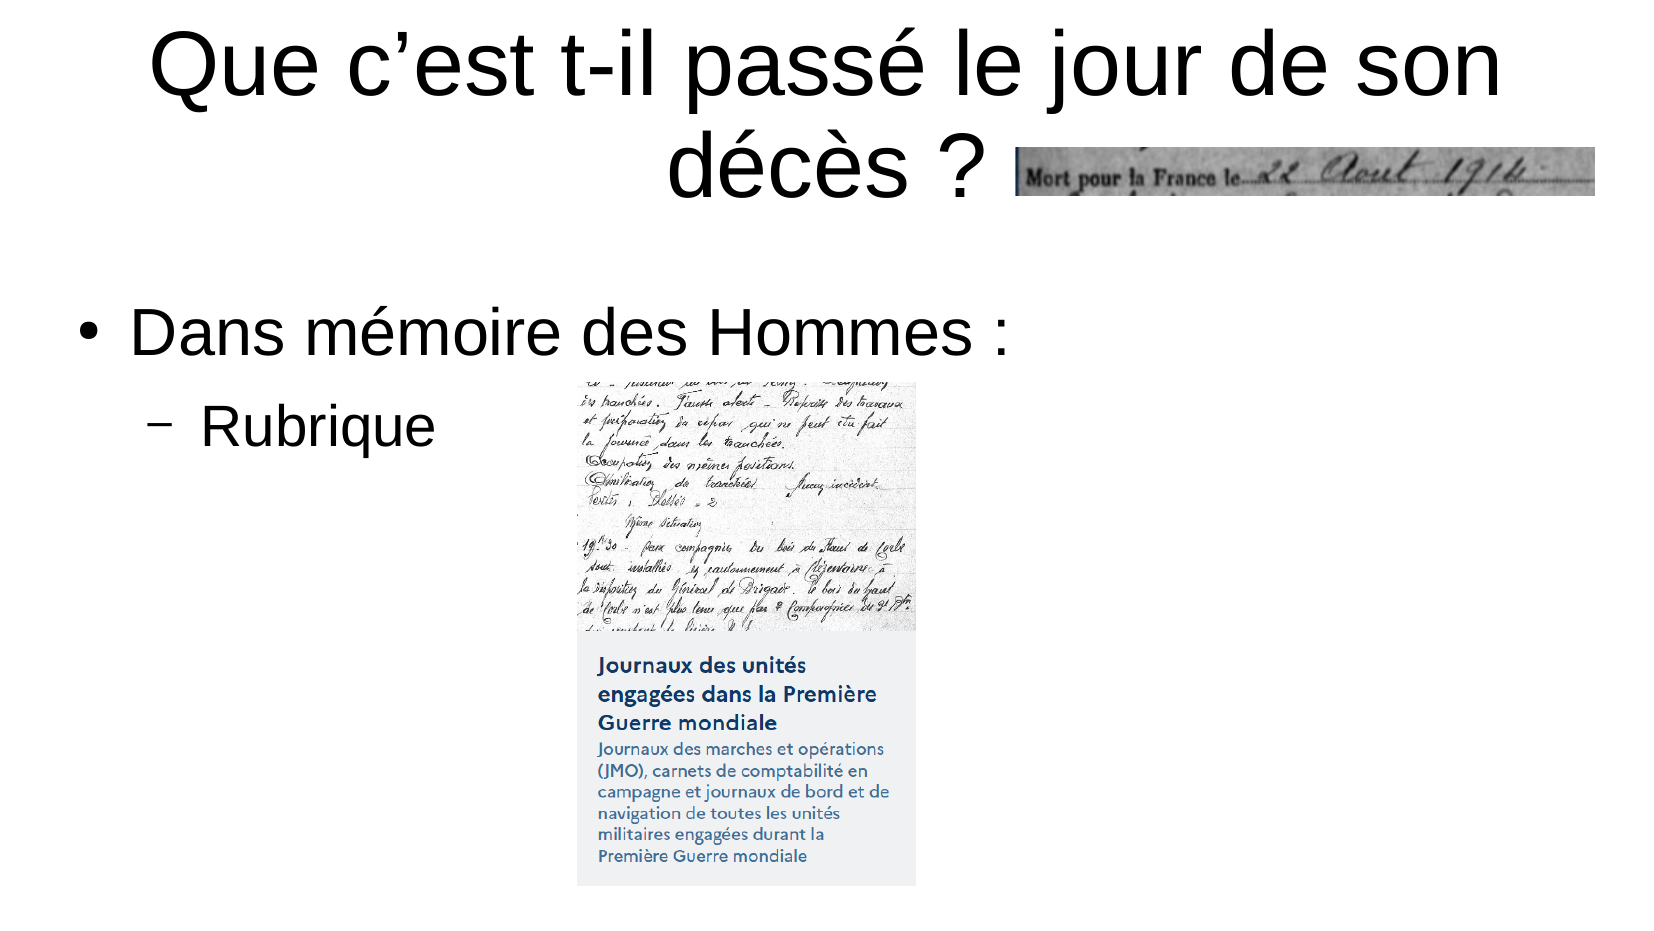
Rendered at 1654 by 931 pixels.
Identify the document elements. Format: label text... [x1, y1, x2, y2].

title Que c’est t-il passé le jour de son décès ? [82, 12, 1571, 218]
list Dans mémoire des Hommes : Rubrique [59, 295, 1548, 835]
picture [1000, 147, 1595, 197]
picture [576, 382, 916, 886]
